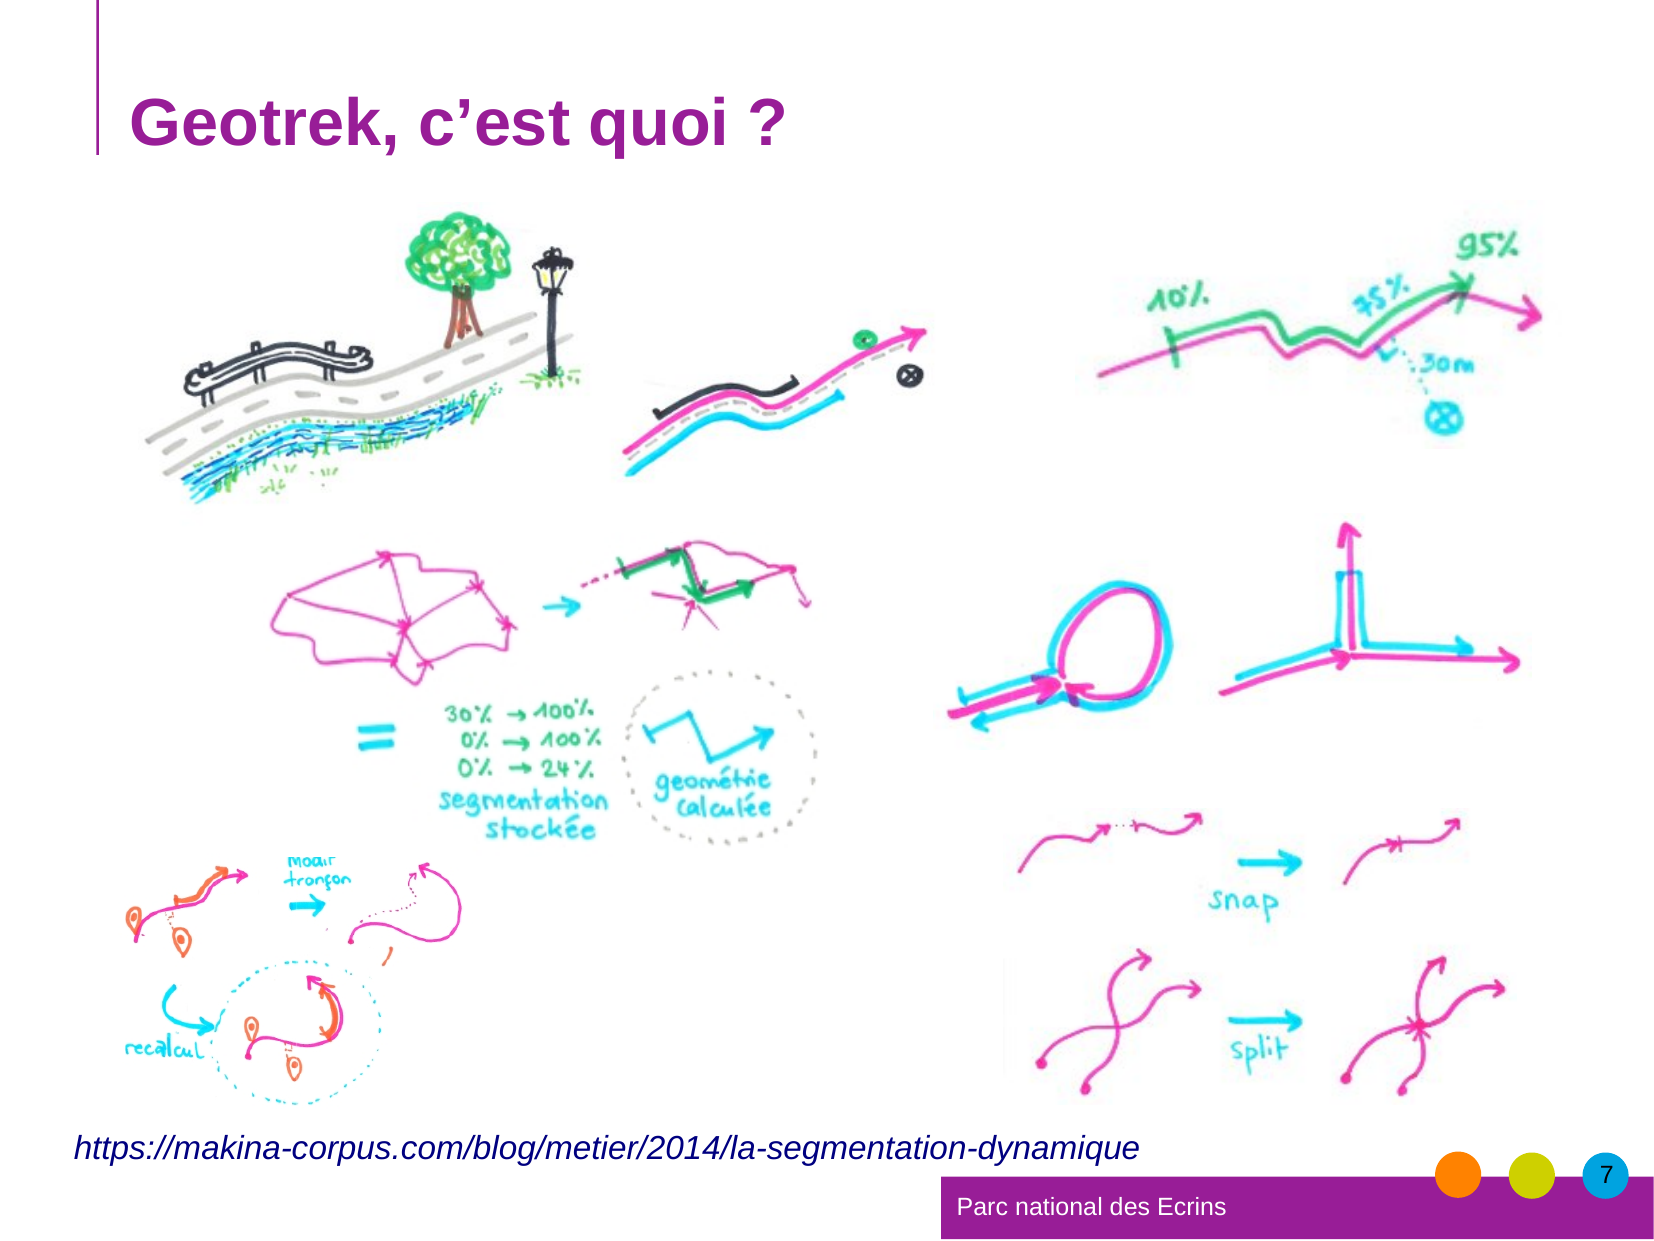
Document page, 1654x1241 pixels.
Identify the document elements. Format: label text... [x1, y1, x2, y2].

text_box https://makina-corpus.com/blog/metier/2014/la-segmentation-dynamique [59, 1122, 1388, 1221]
picture [1075, 200, 1562, 449]
picture [118, 202, 1532, 1114]
title Geotrek, c’est quoi ? [129, 11, 1619, 160]
picture [1003, 808, 1517, 1105]
